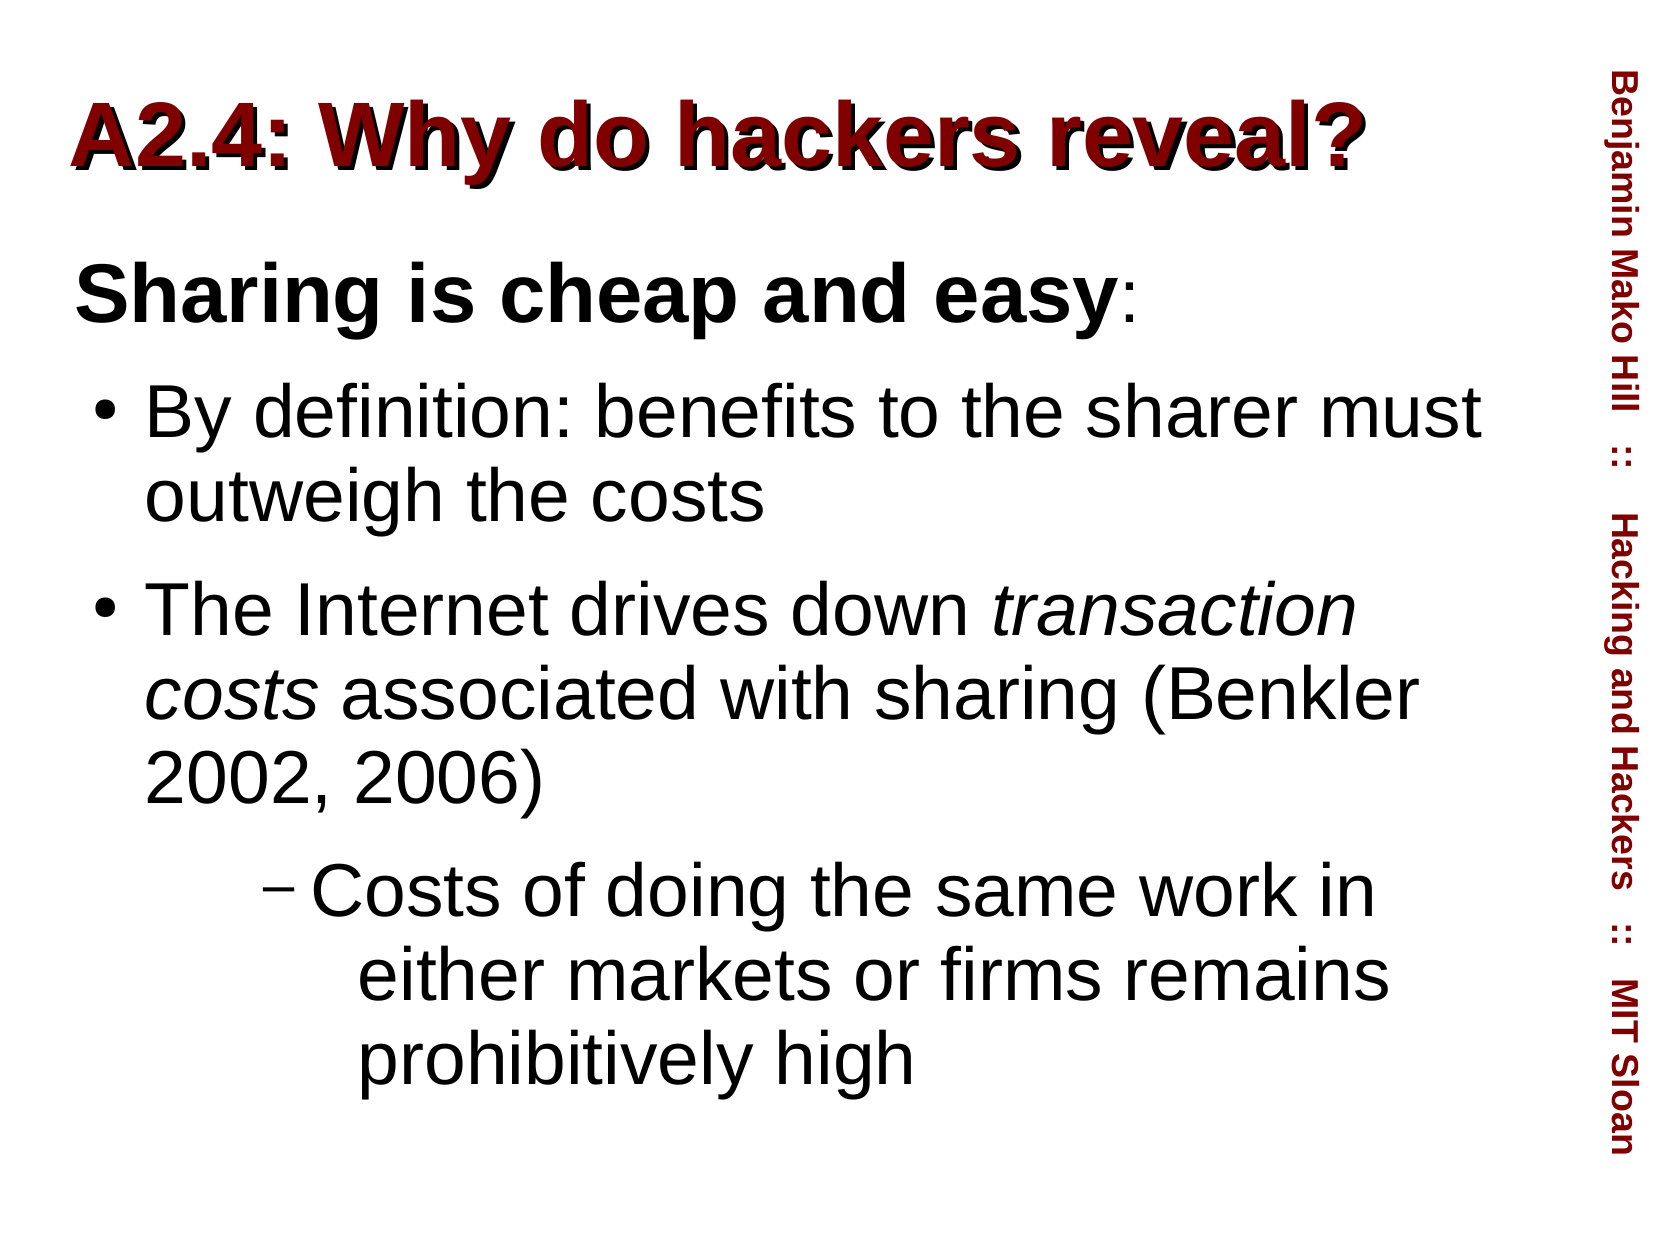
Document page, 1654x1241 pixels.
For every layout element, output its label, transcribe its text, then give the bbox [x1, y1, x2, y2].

title A2.4: Why do hackers reveal? [68, 31, 1542, 239]
list Sharing is cheap and easy: By definition: benefits to the sharer must outweigh the costs The Internet drives down transaction costs associated with sharing (Benkler 2002, 2006) Costs of doing the same work in either markets or firms remains prohibitively high [74, 247, 1534, 1172]
